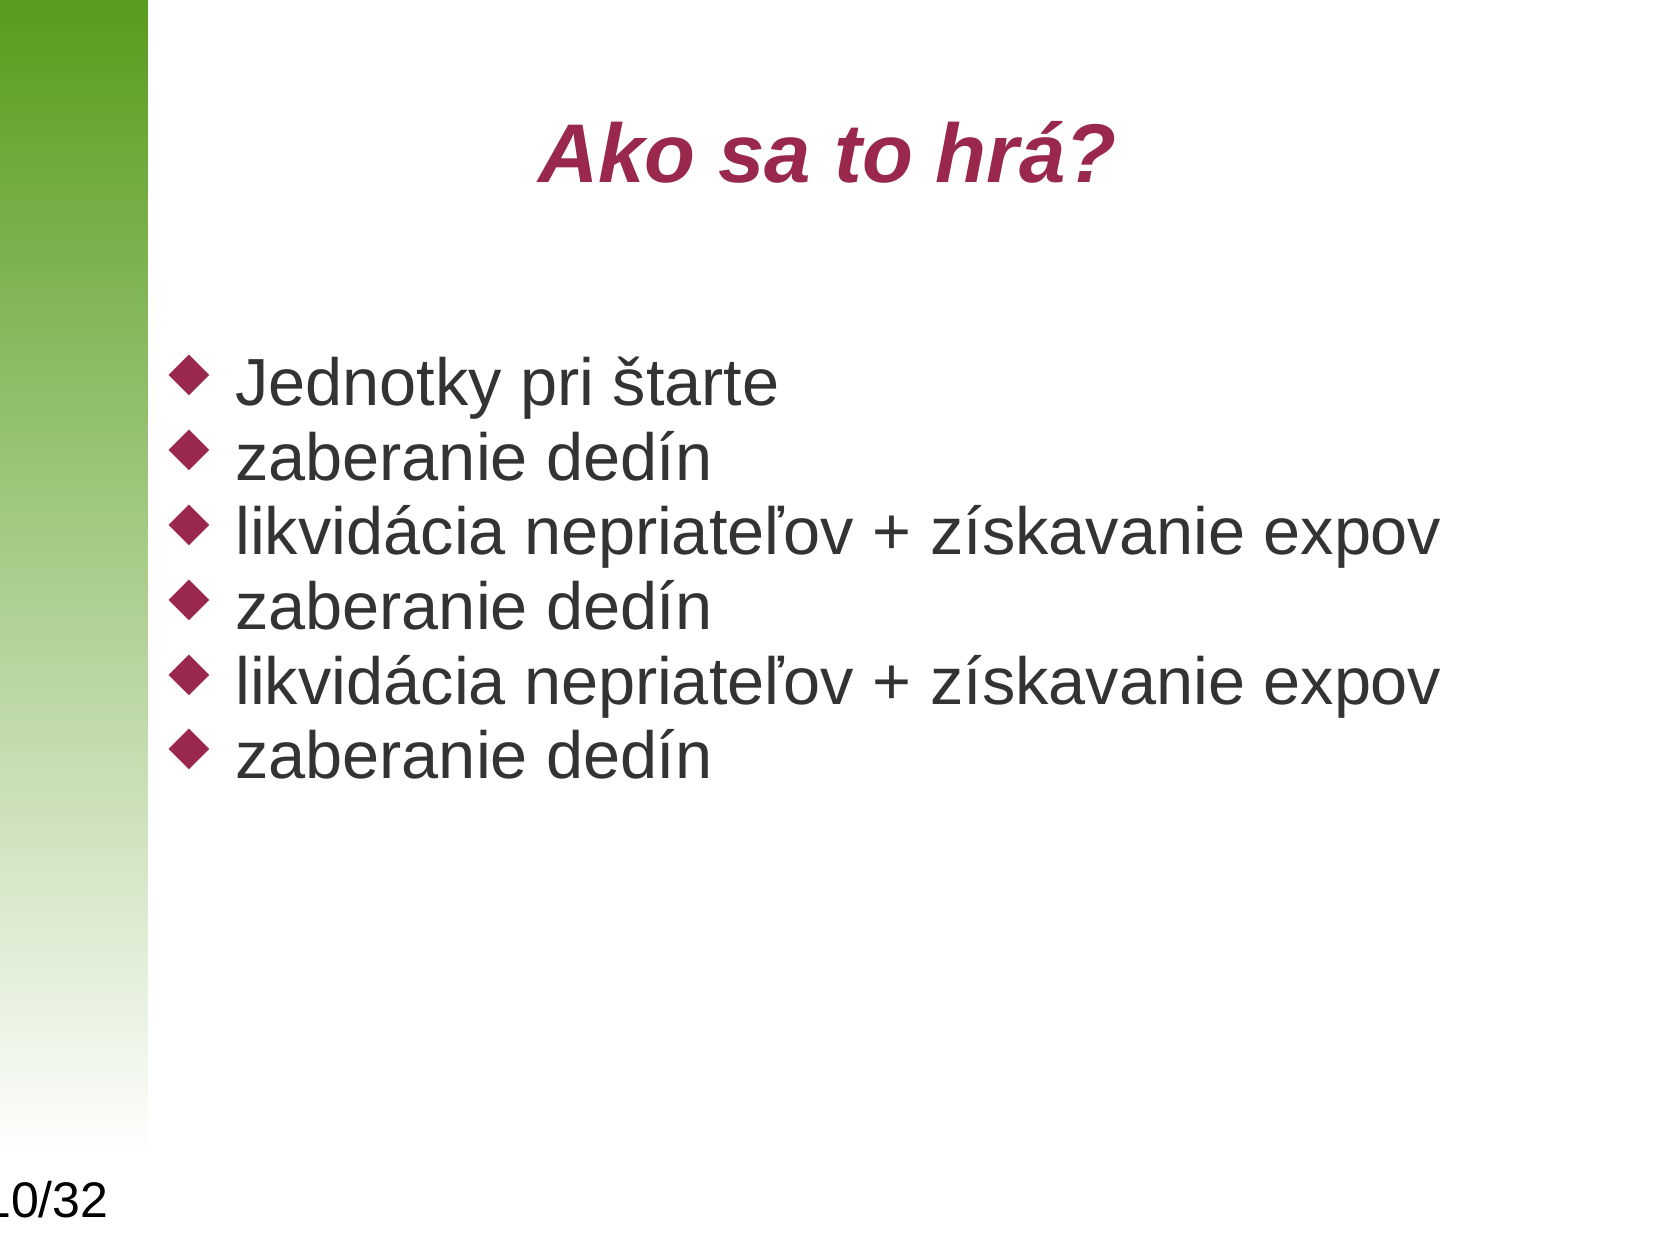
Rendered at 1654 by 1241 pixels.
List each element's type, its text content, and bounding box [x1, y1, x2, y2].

list Jednotky pri štarte zaberanie dedín likvidácia nepriateľov + získavanie expov zaberanie dedín likvidácia nepriateľov + získavanie expov zaberanie dedín [152, 344, 1534, 1127]
title Ako sa to hrá? [121, 49, 1534, 257]
